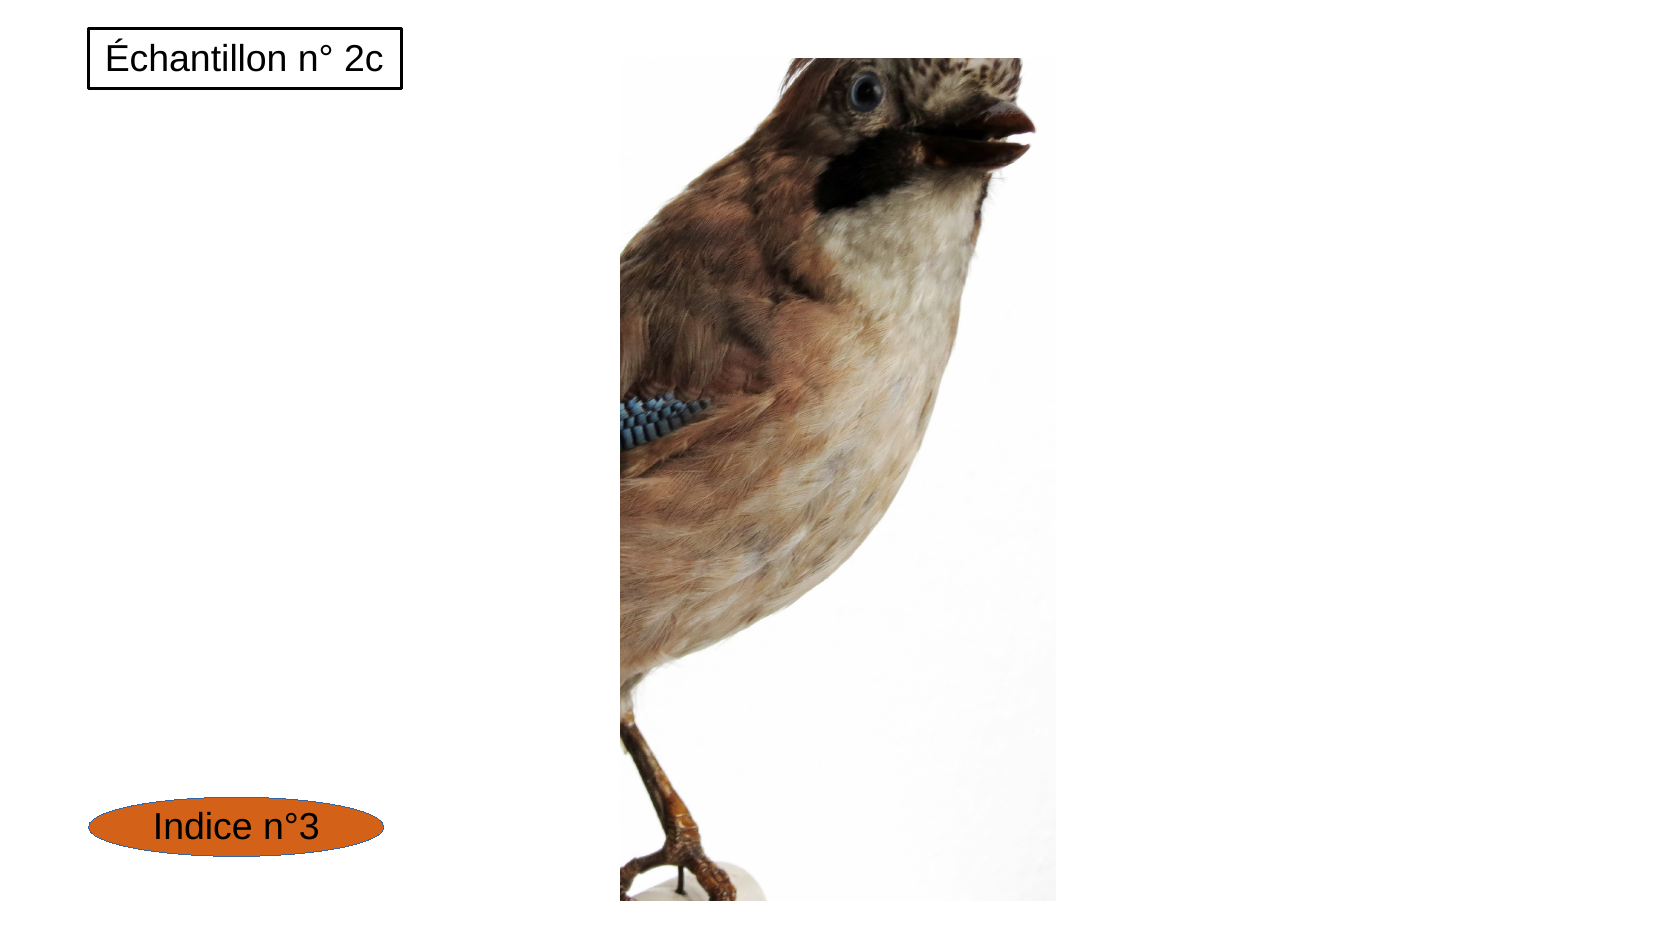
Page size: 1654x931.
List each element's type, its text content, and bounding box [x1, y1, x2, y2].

text_box Indice n°3 [88, 797, 384, 857]
picture [620, 58, 1056, 901]
text_box Échantillon n° 2c [88, 28, 402, 89]
